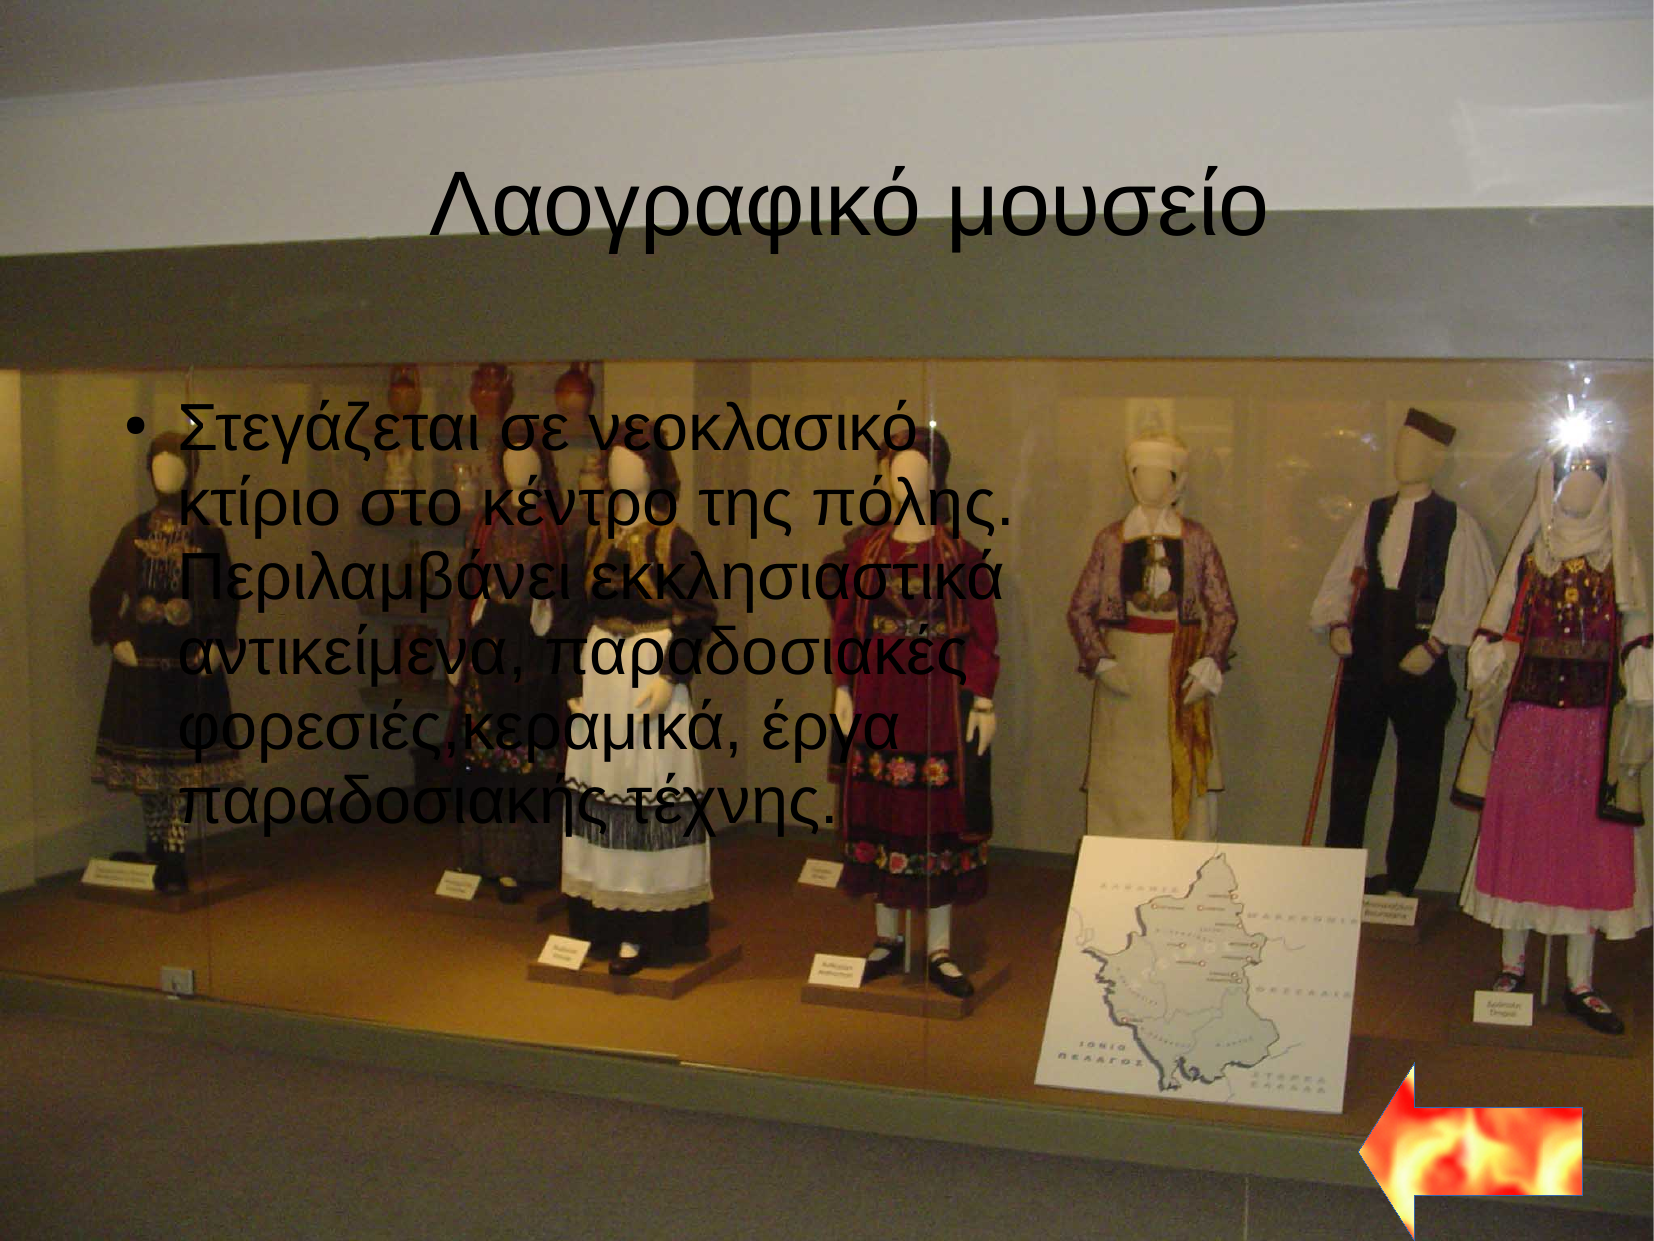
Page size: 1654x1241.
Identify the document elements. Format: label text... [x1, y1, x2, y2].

picture [0, 0, 1654, 1241]
title Λαογραφικό μουσείο [106, 100, 1595, 308]
list Στεγάζεται σε νεοκλασικό κτίριο στο κέντρο της πόλης. Περιλαμβάνει εκκλησιαστικά αντικείμενα, παραδοσιακές φορεσιές,κεραμικά, έργα παραδοσιακής τέχνης. [106, 389, 1100, 992]
text_box [1358, 1062, 1583, 1241]
